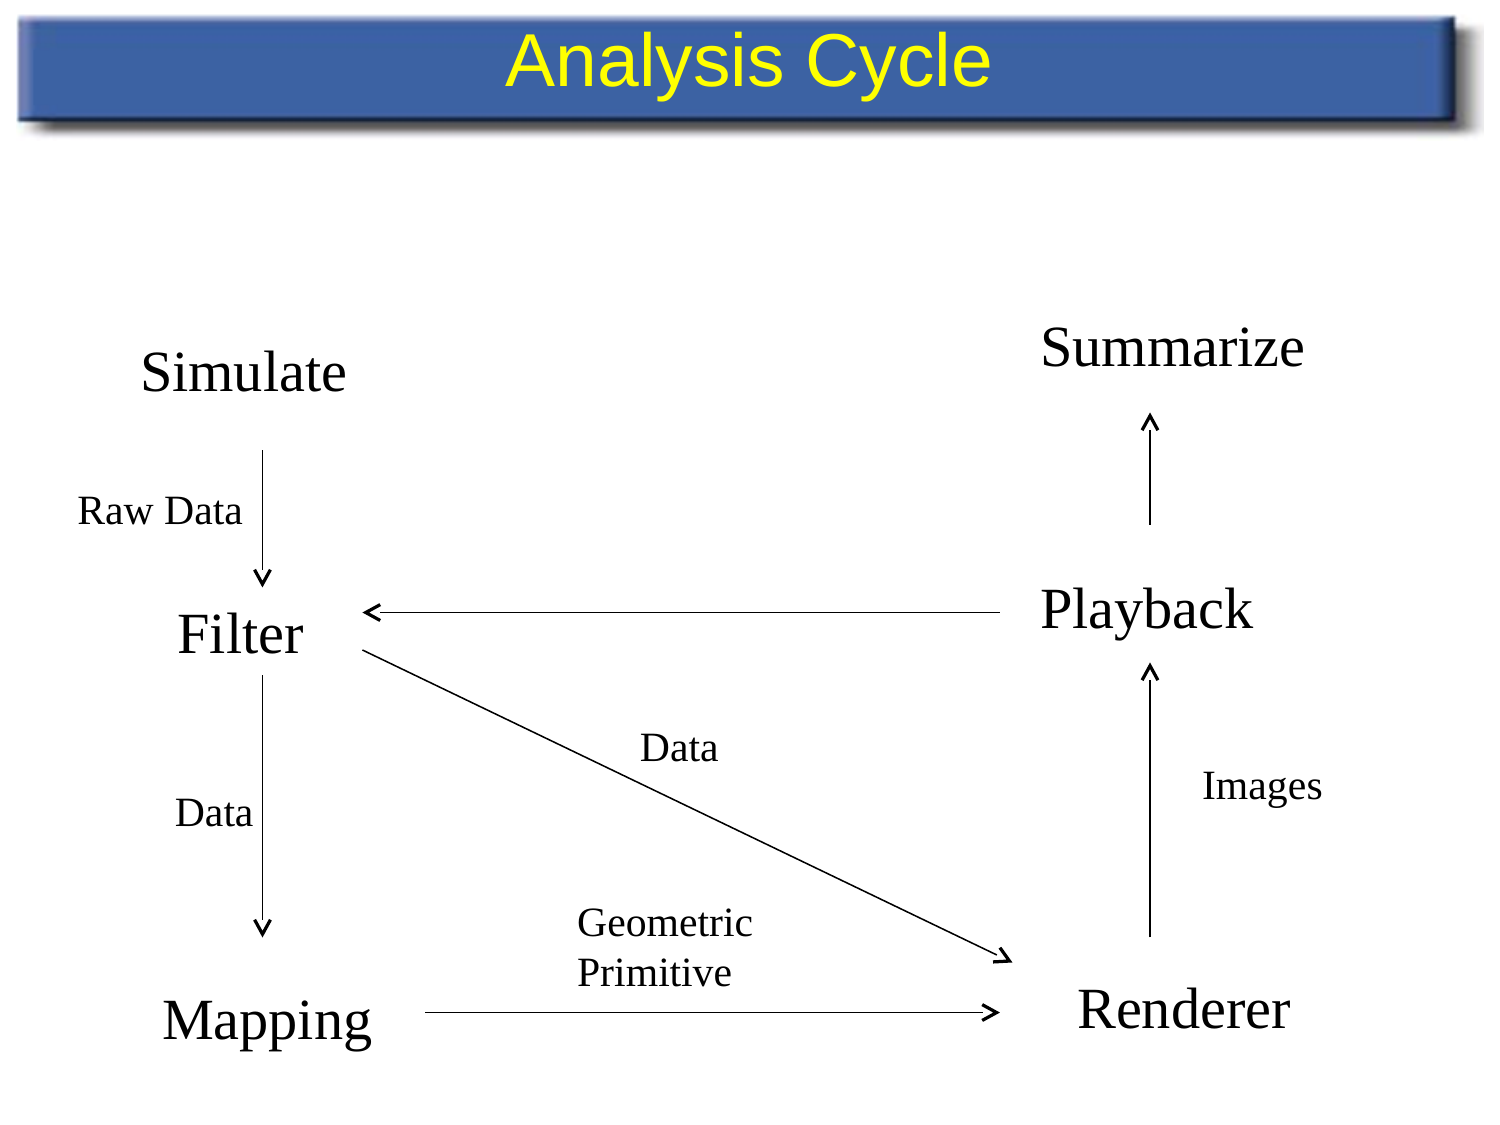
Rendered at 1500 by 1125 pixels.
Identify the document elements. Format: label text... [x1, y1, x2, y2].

title Analysis Cycle [112, 0, 1388, 114]
text_box Data [625, 712, 734, 778]
text_box Data [263, 777, 269, 843]
text_box Simulate [125, 324, 363, 411]
text_box Mapping [147, 973, 388, 1059]
text_box Summarize [1025, 299, 1321, 386]
text_box Raw Data [62, 474, 259, 541]
text_box Data [160, 777, 262, 843]
picture [16, 13, 1484, 141]
text_box Images [1187, 750, 1338, 816]
text_box Geometric Primitive [562, 887, 769, 1003]
text_box Playback [1025, 562, 1269, 648]
text_box Filter [162, 587, 319, 673]
text_box Renderer [1062, 962, 1306, 1048]
